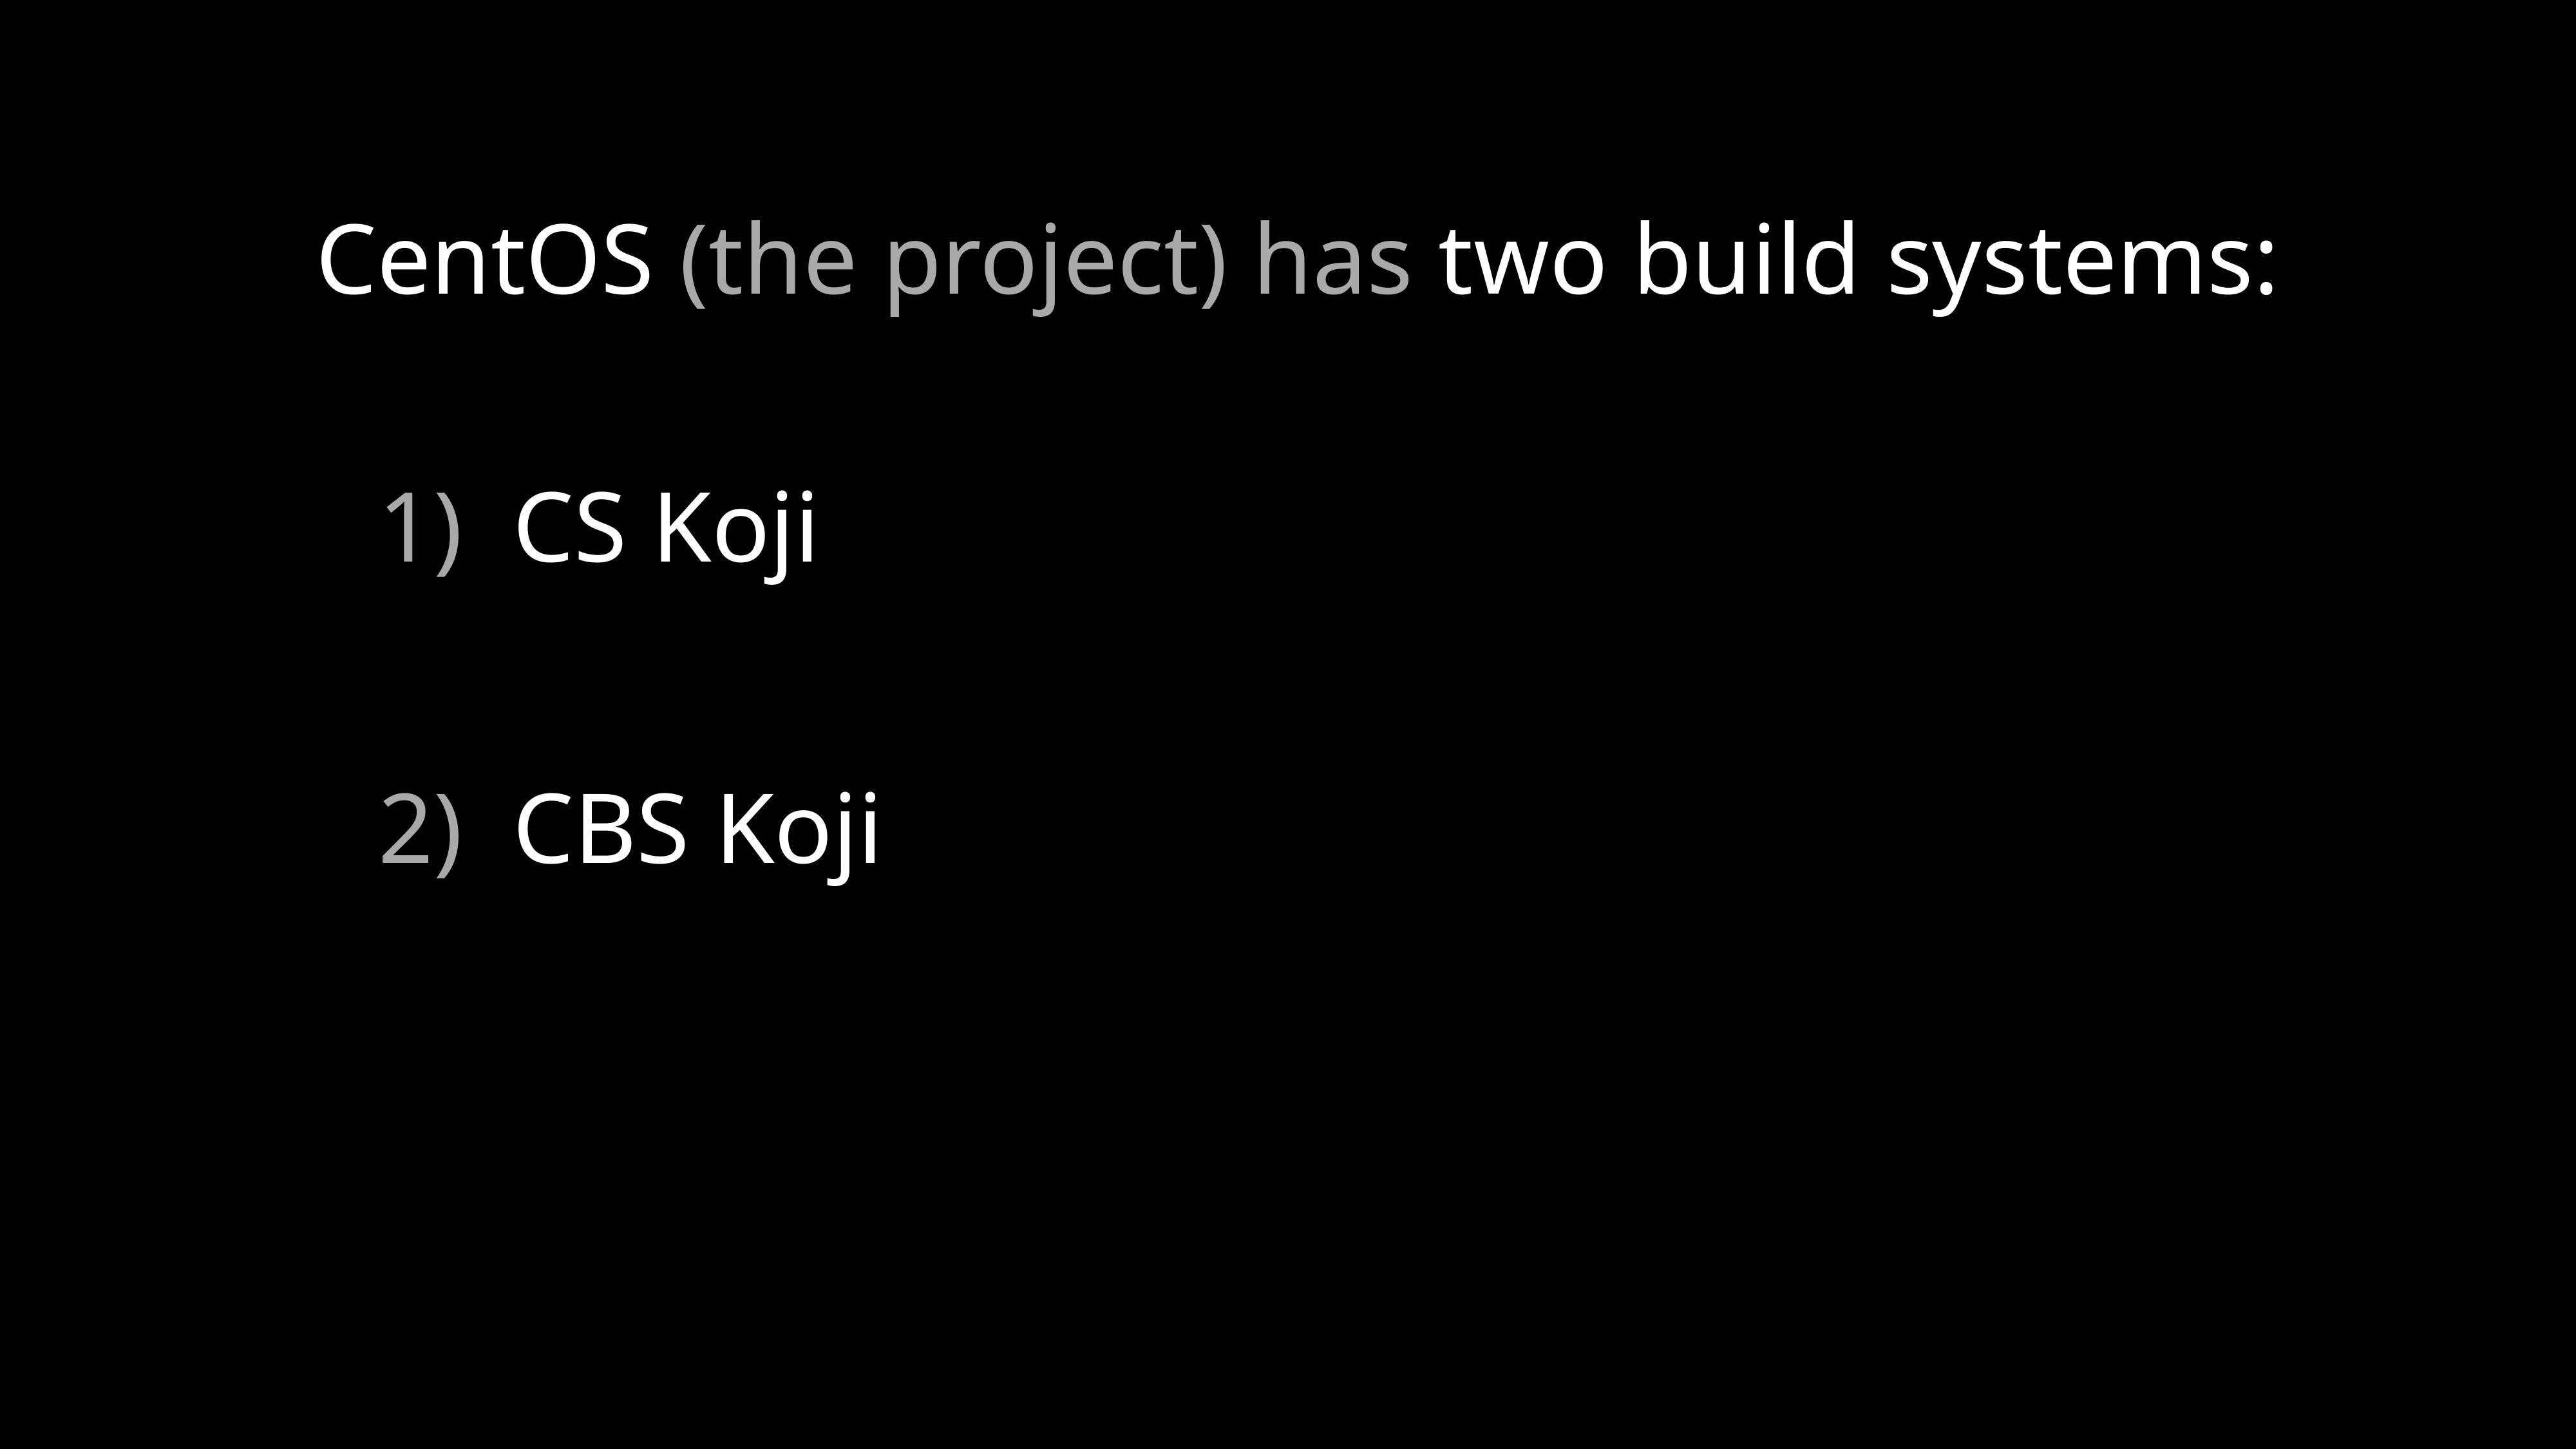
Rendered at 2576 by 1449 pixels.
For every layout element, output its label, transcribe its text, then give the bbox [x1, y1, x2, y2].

text_box CentOS (the project) has two build systems: [310, 205, 2463, 321]
text_box 1) CS Koji [373, 473, 918, 589]
text_box 2) CBS Koji [373, 774, 990, 890]
